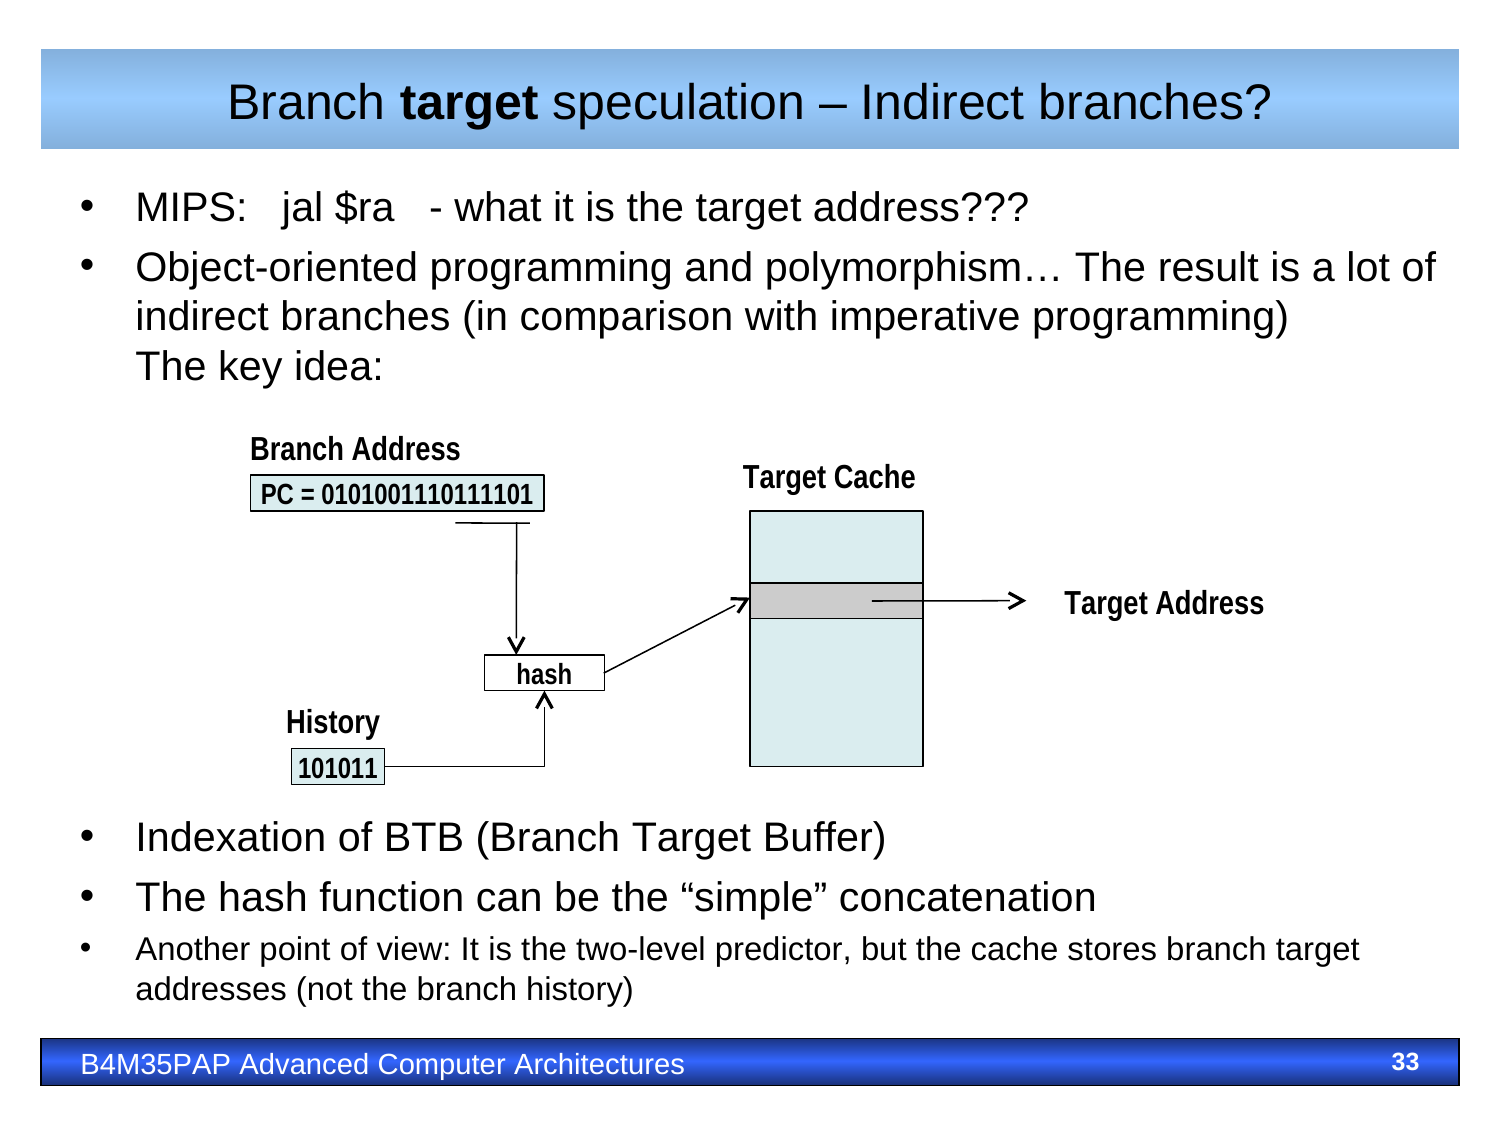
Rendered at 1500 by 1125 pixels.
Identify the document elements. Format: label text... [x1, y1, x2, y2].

text_box 101011 [291, 748, 385, 785]
text_box Branch Address [217, 419, 495, 475]
text_box hash [484, 654, 605, 691]
title Branch target speculation – Indirect branches? [41, 49, 1459, 149]
text_box PC = 0101001110111101 [250, 474, 545, 511]
text_box [750, 510, 924, 767]
list MIPS: jal $ra - what it is the target address??? Object-oriented programming and polymorphism… The result is a lot of indirect branches (in comparison with imperative programming) The key idea: Indexation of BTB (Branch Target Buffer) The hash function can be the “simple” concatenation Another point of view: It is the two-level predictor, but the cache stores branch target addresses (not the branch history) [64, 172, 1459, 1024]
text_box History [194, 692, 472, 749]
text_box Target Cache [691, 447, 969, 503]
text_box Target Address [1026, 573, 1304, 629]
